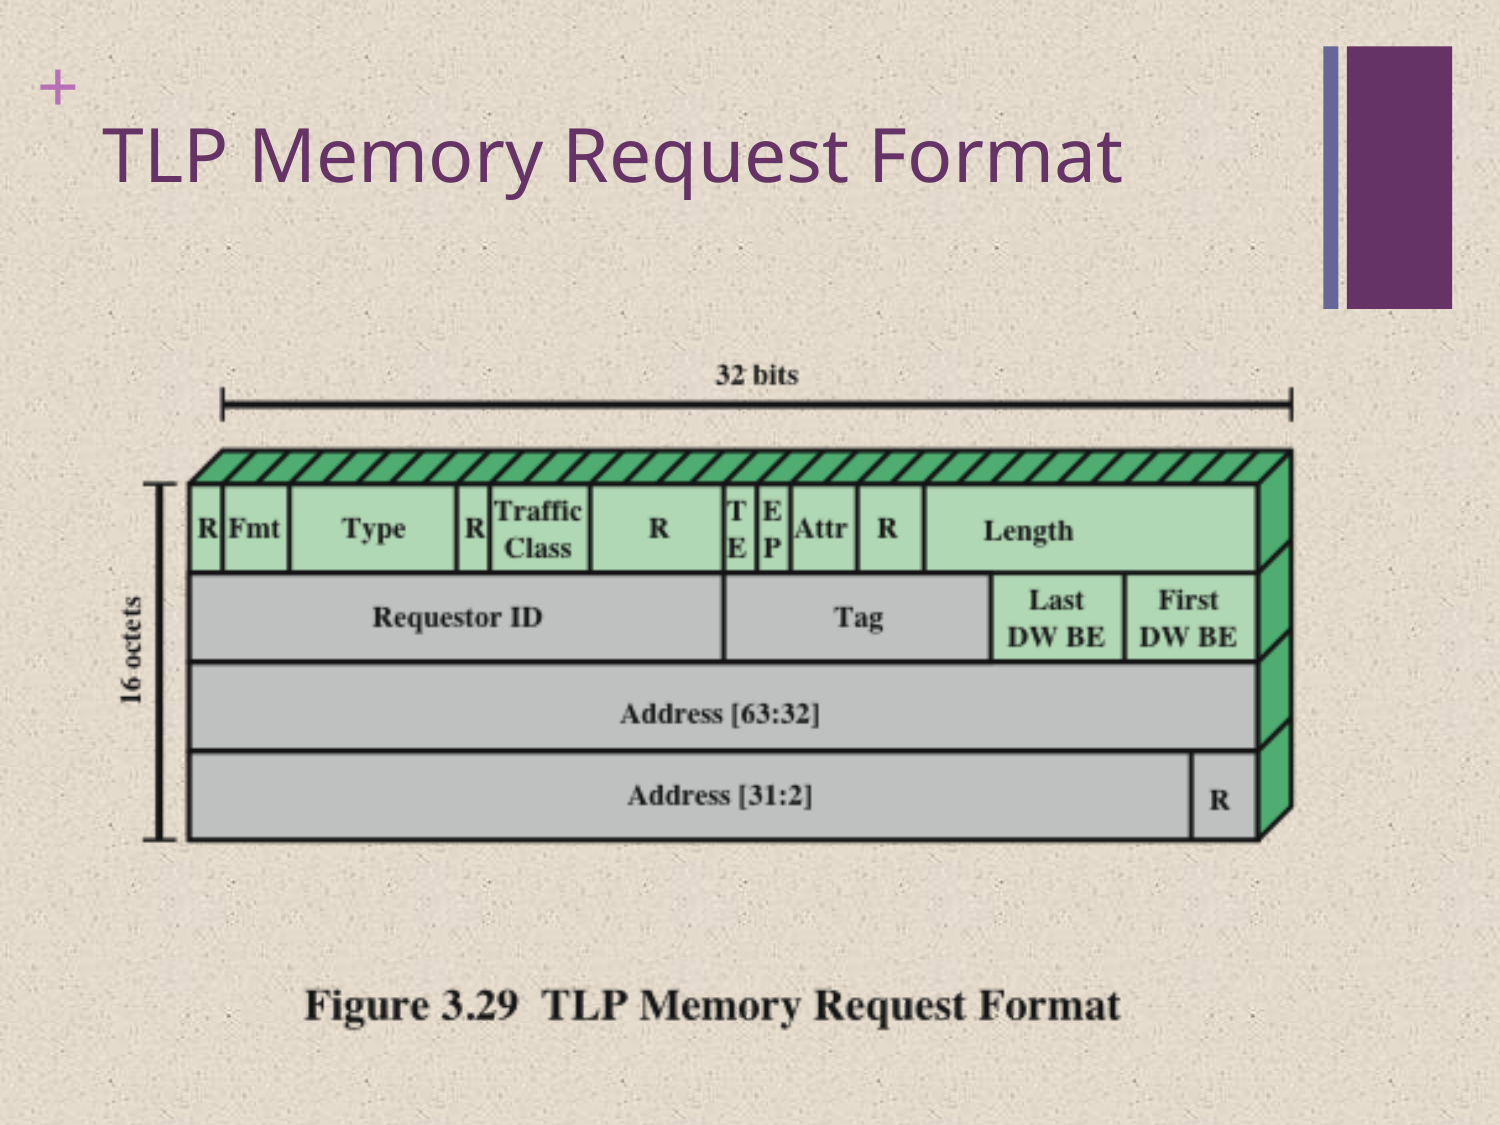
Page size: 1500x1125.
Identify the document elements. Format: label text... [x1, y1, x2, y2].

title TLP Memory Request Format [87, 99, 1328, 283]
picture [0, 0, 1500, 1125]
